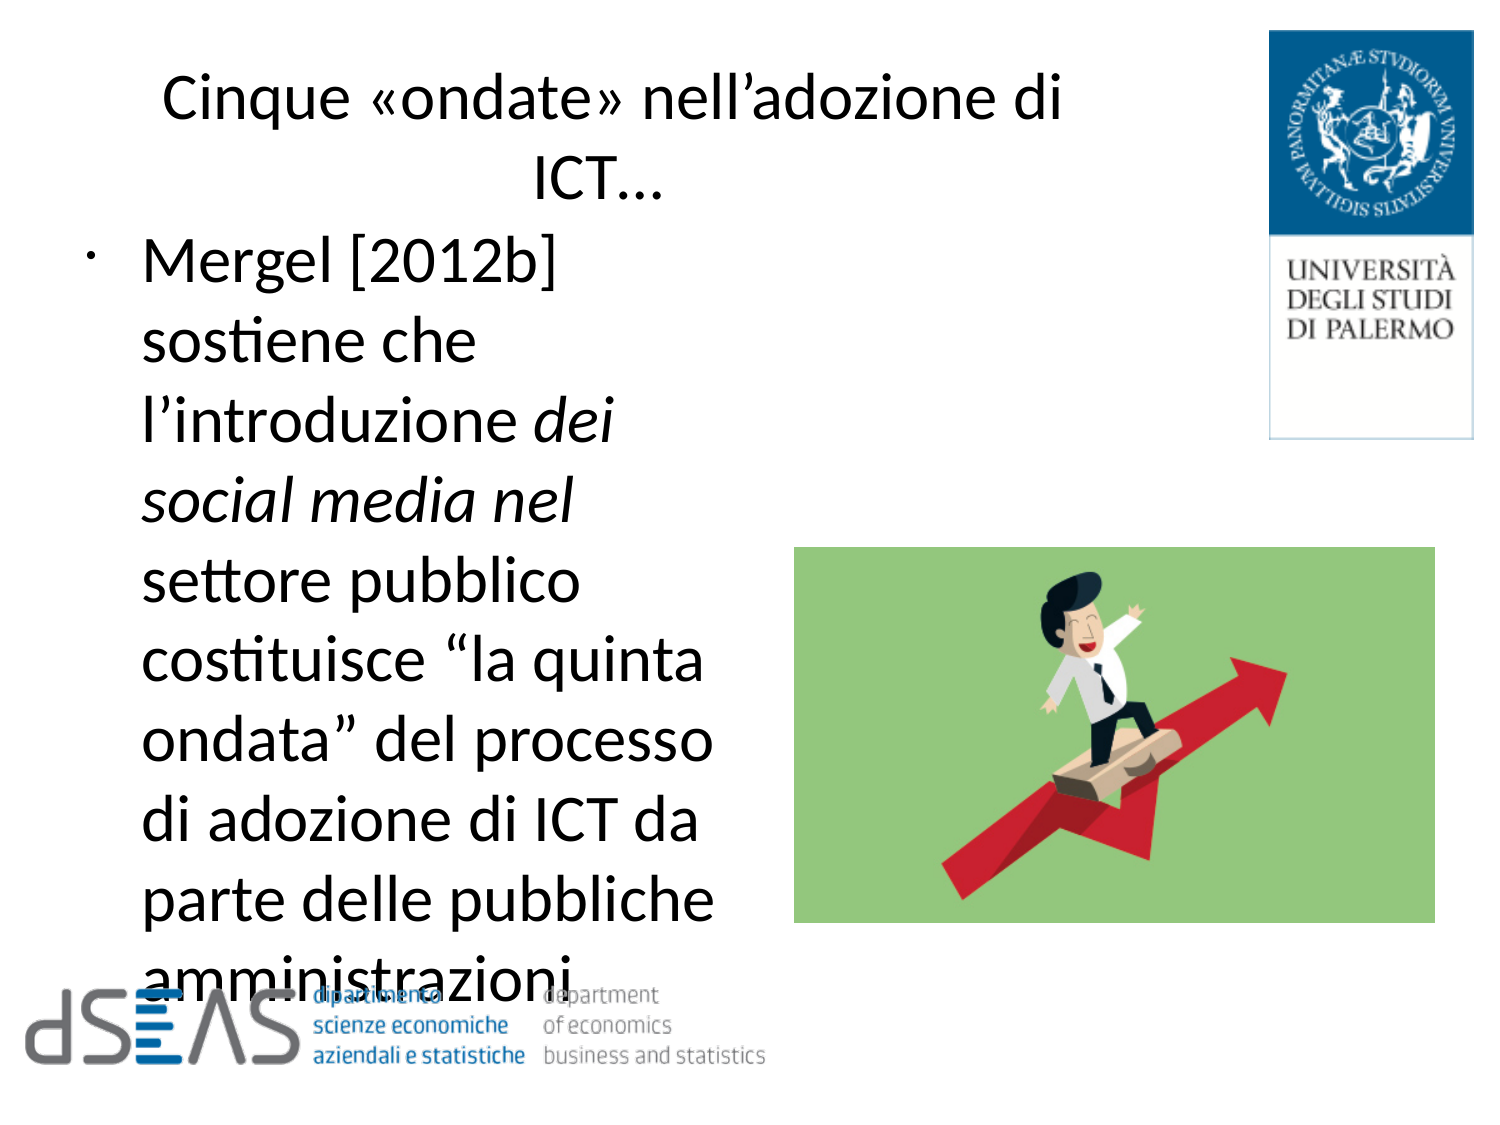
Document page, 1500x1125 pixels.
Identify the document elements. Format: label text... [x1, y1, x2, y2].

picture [1269, 30, 1474, 440]
list Mergel [2012b] sostiene che l’introduzione dei social media nel settore pubblico costituisce “la quinta ondata” del processo di adozione di ICT da parte delle pubbliche amministrazioni [70, 208, 794, 892]
title Cinque «ondate» nell’adozione di ICT… [75, 45, 1152, 233]
picture [3, 547, 1435, 1125]
